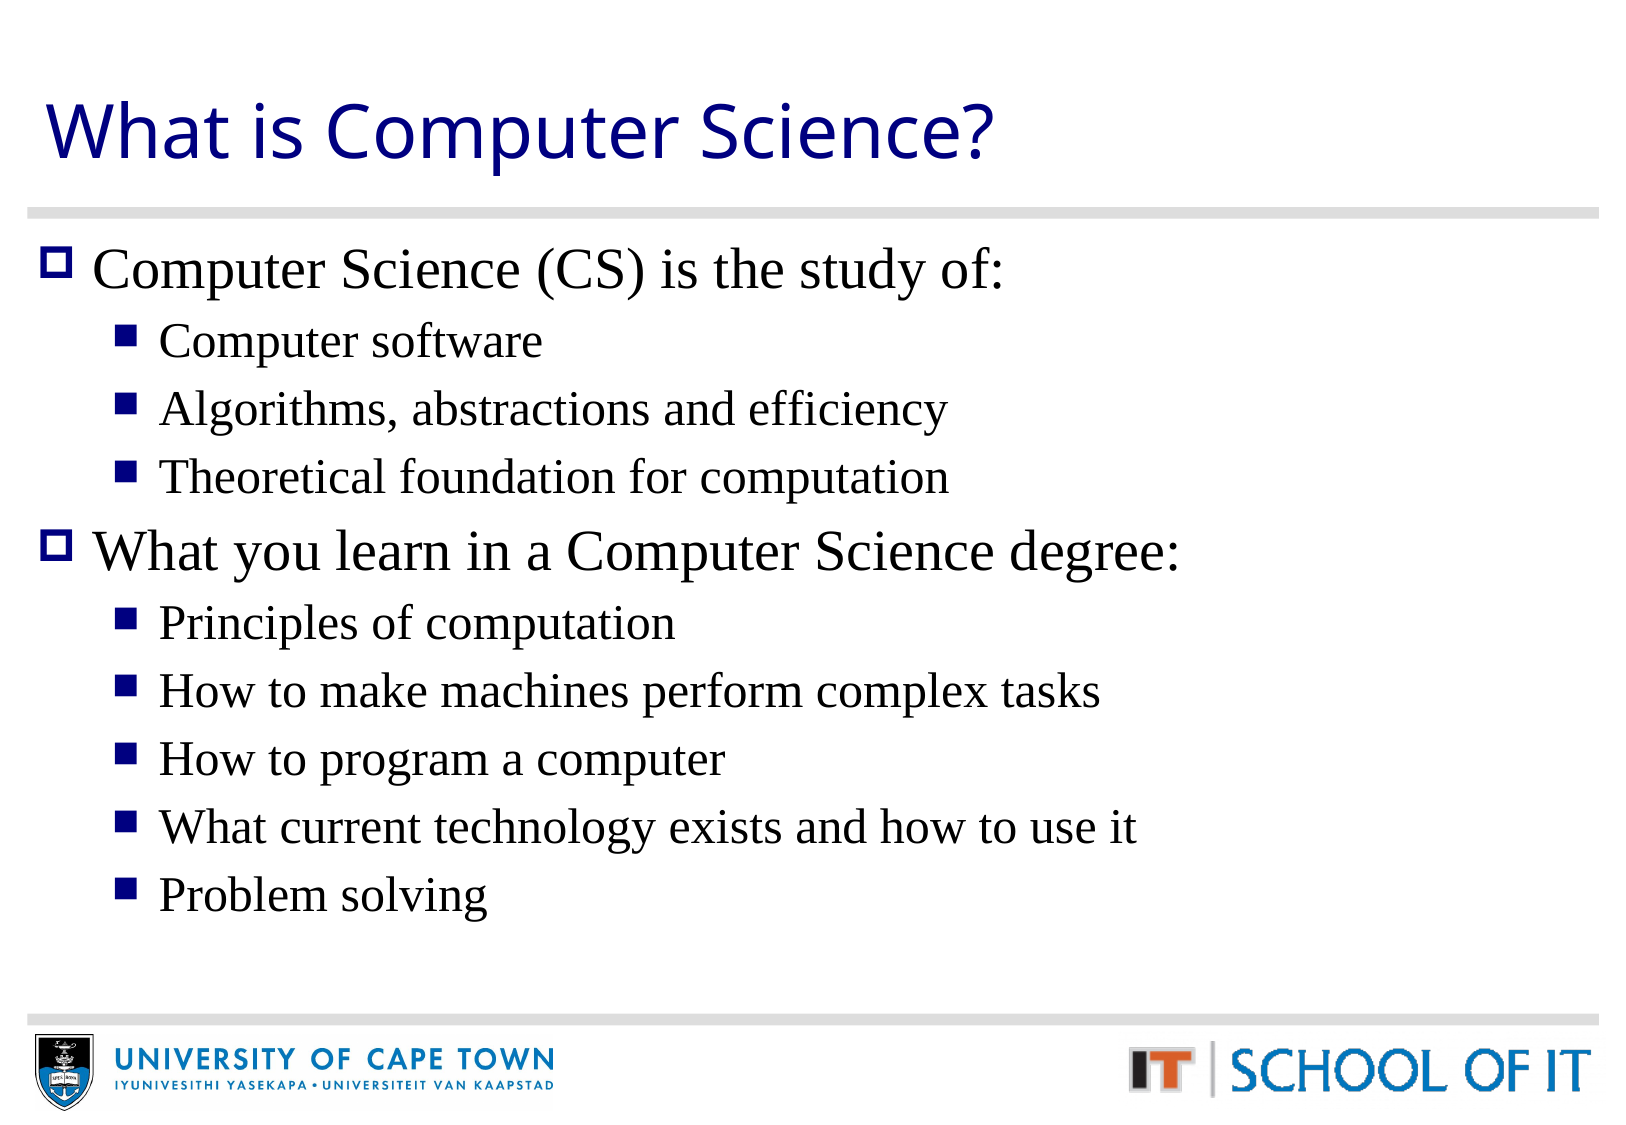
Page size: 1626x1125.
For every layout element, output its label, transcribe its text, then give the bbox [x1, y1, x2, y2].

picture [1118, 1030, 1606, 1109]
picture [35, 1034, 553, 1111]
list Computer Science (CS) is the study of: Computer software Algorithms, abstractions and efficiency Theoretical foundation for computation What you learn in a Computer Science degree: Principles of computation How to make machines perform complex tasks How to program a computer What current technology exists and how to use it Problem solving [36, 236, 1579, 998]
title What is Computer Science? [45, 66, 1583, 194]
